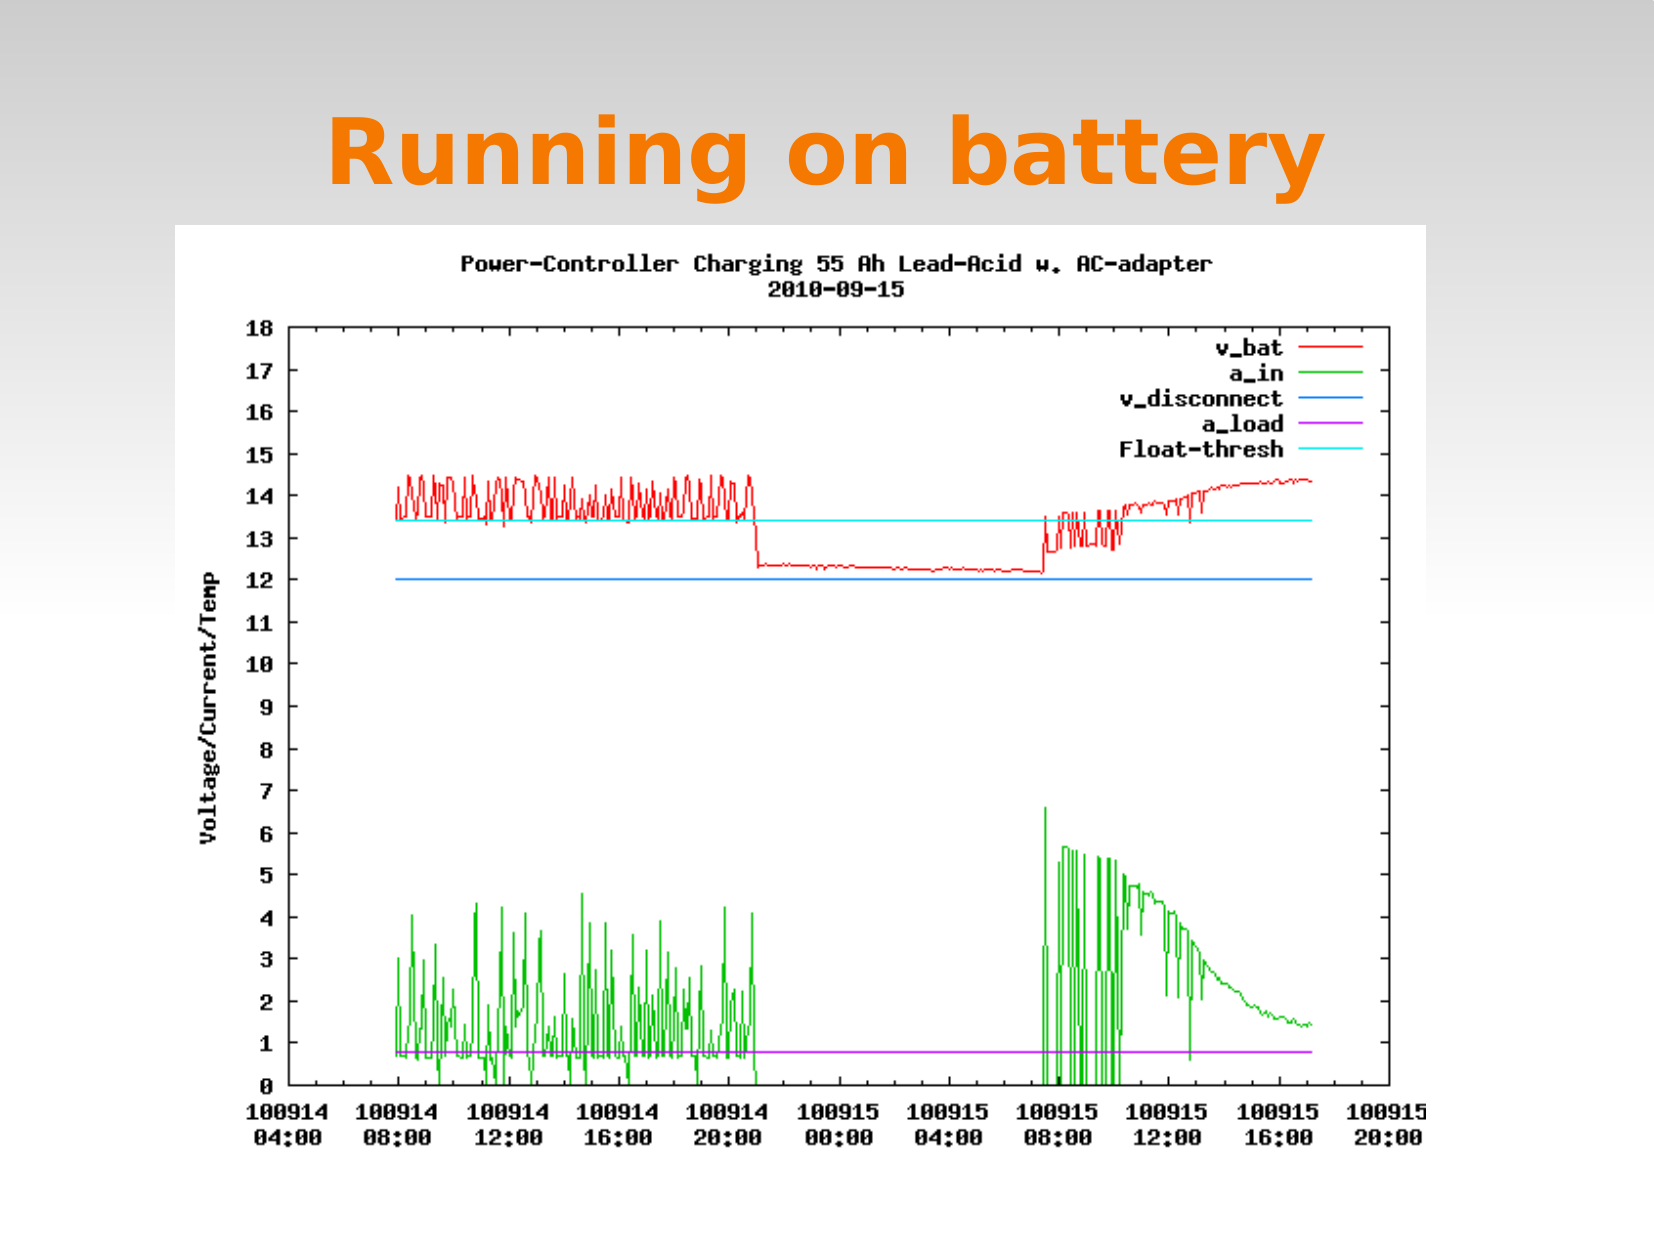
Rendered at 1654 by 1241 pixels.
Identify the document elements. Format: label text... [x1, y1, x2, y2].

picture [175, 225, 1426, 1163]
title Running on battery [82, 56, 1571, 250]
